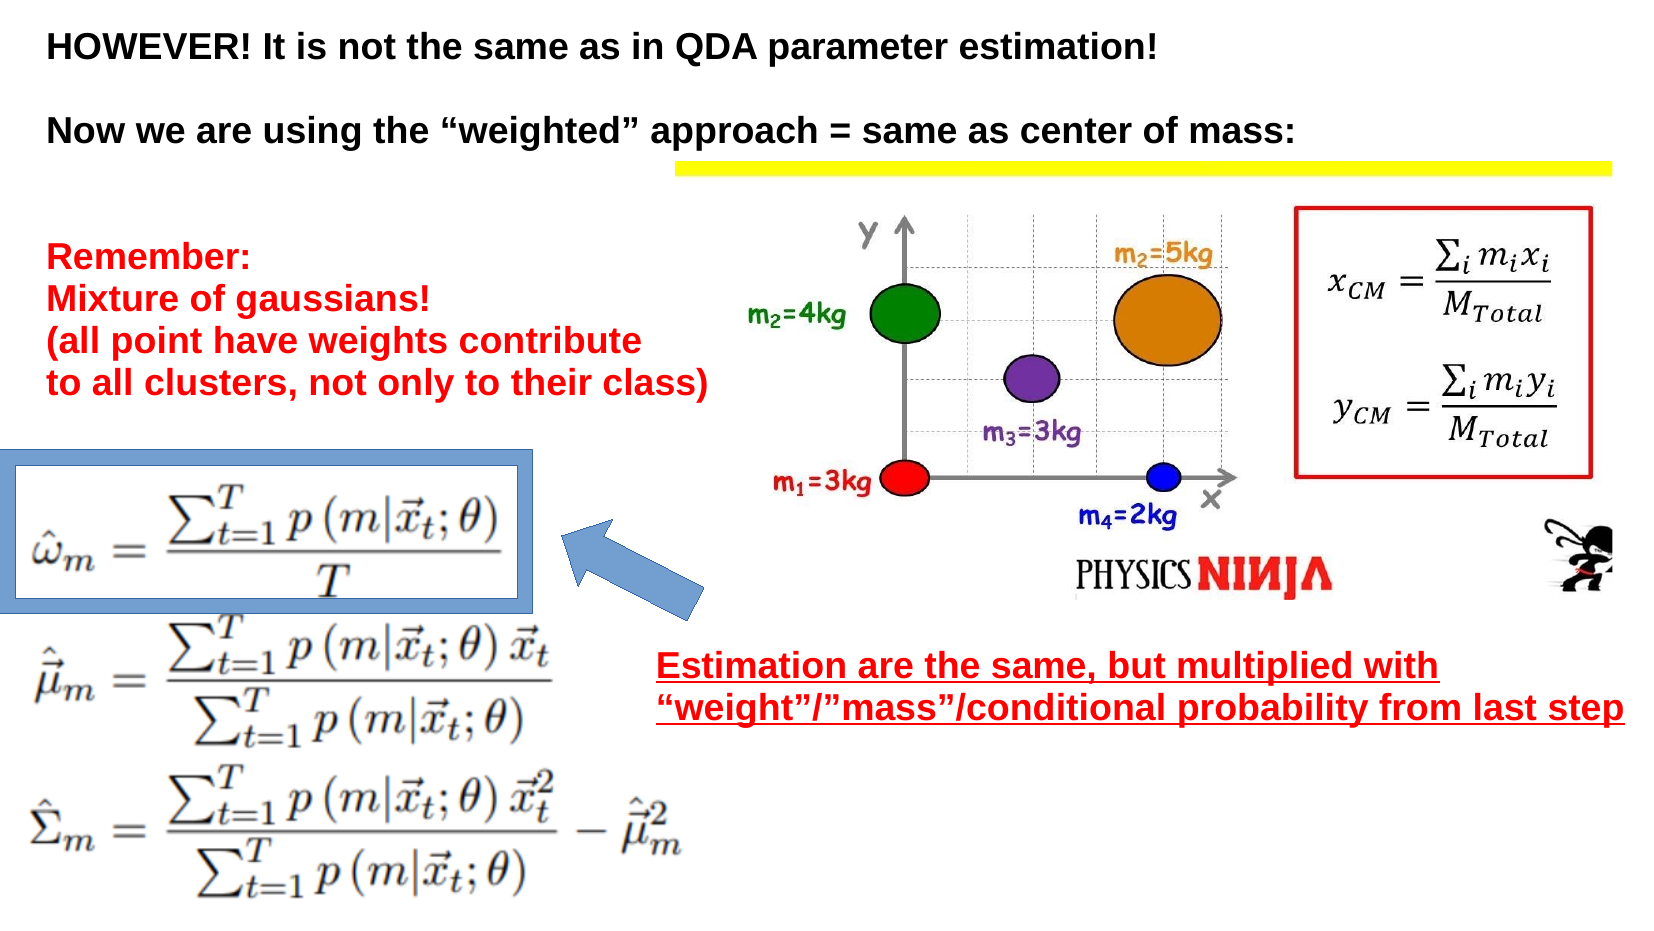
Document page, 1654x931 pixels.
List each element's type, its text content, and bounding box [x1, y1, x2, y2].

text_box [0, 449, 533, 614]
picture [0, 161, 1613, 931]
text_box HOWEVER! It is not the same as in QDA parameter estimation! Now we are using the “weighted” approach = same as center of mass: Remember: Mixture of gaussians! (all point have weights contribute to all clusters, not only to their class) [31, 18, 1501, 411]
text_box [561, 519, 704, 621]
text_box Estimation are the same, but multiplied with “weight”/”mass”/conditional probability from last step [641, 637, 1654, 821]
picture [16, 475, 517, 598]
